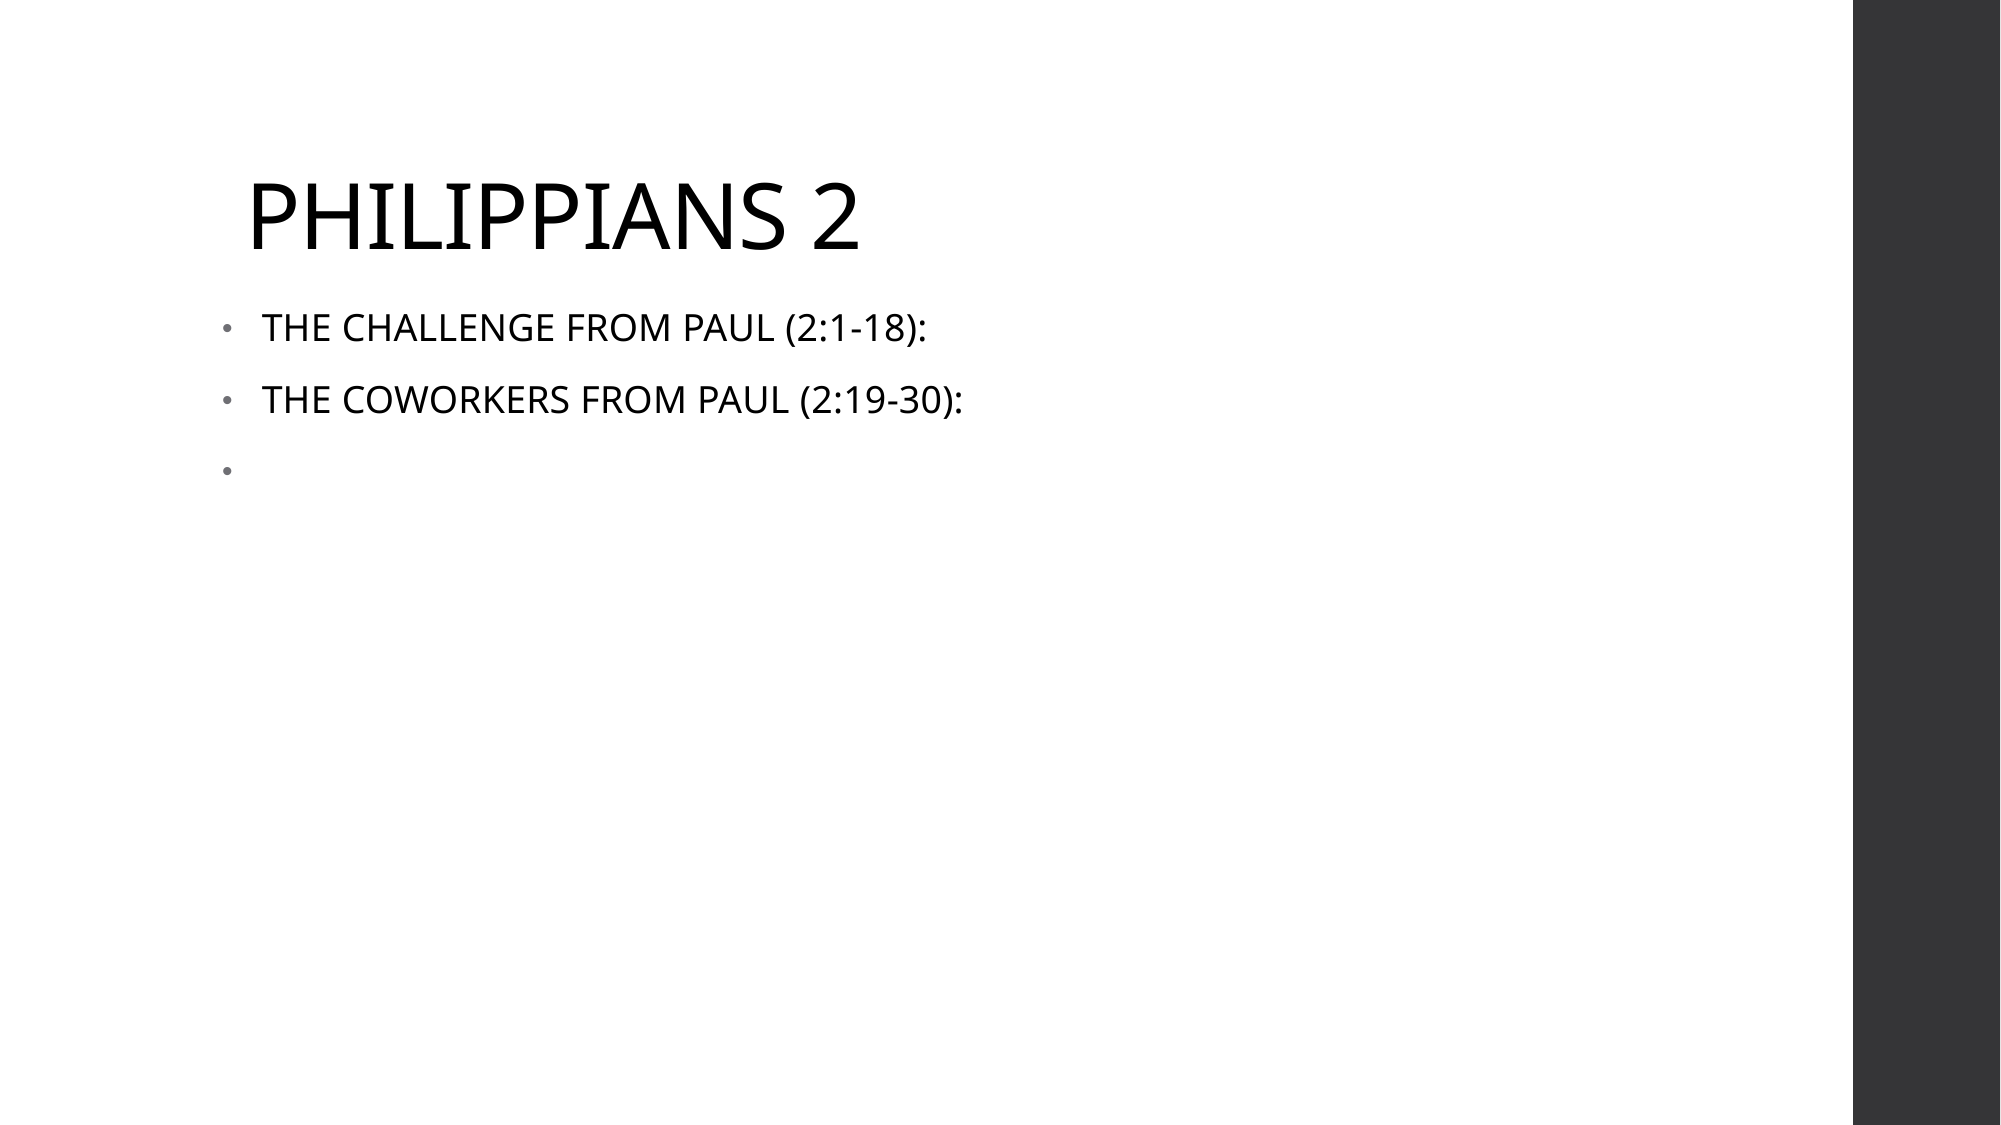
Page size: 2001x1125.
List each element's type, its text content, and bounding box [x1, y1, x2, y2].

title PHILIPPIANS 2 [206, 60, 1797, 278]
list THE CHALLENGE FROM PAUL (2:1-18): THE COWORKERS FROM PAUL (2:19-30): [206, 299, 1617, 1014]
